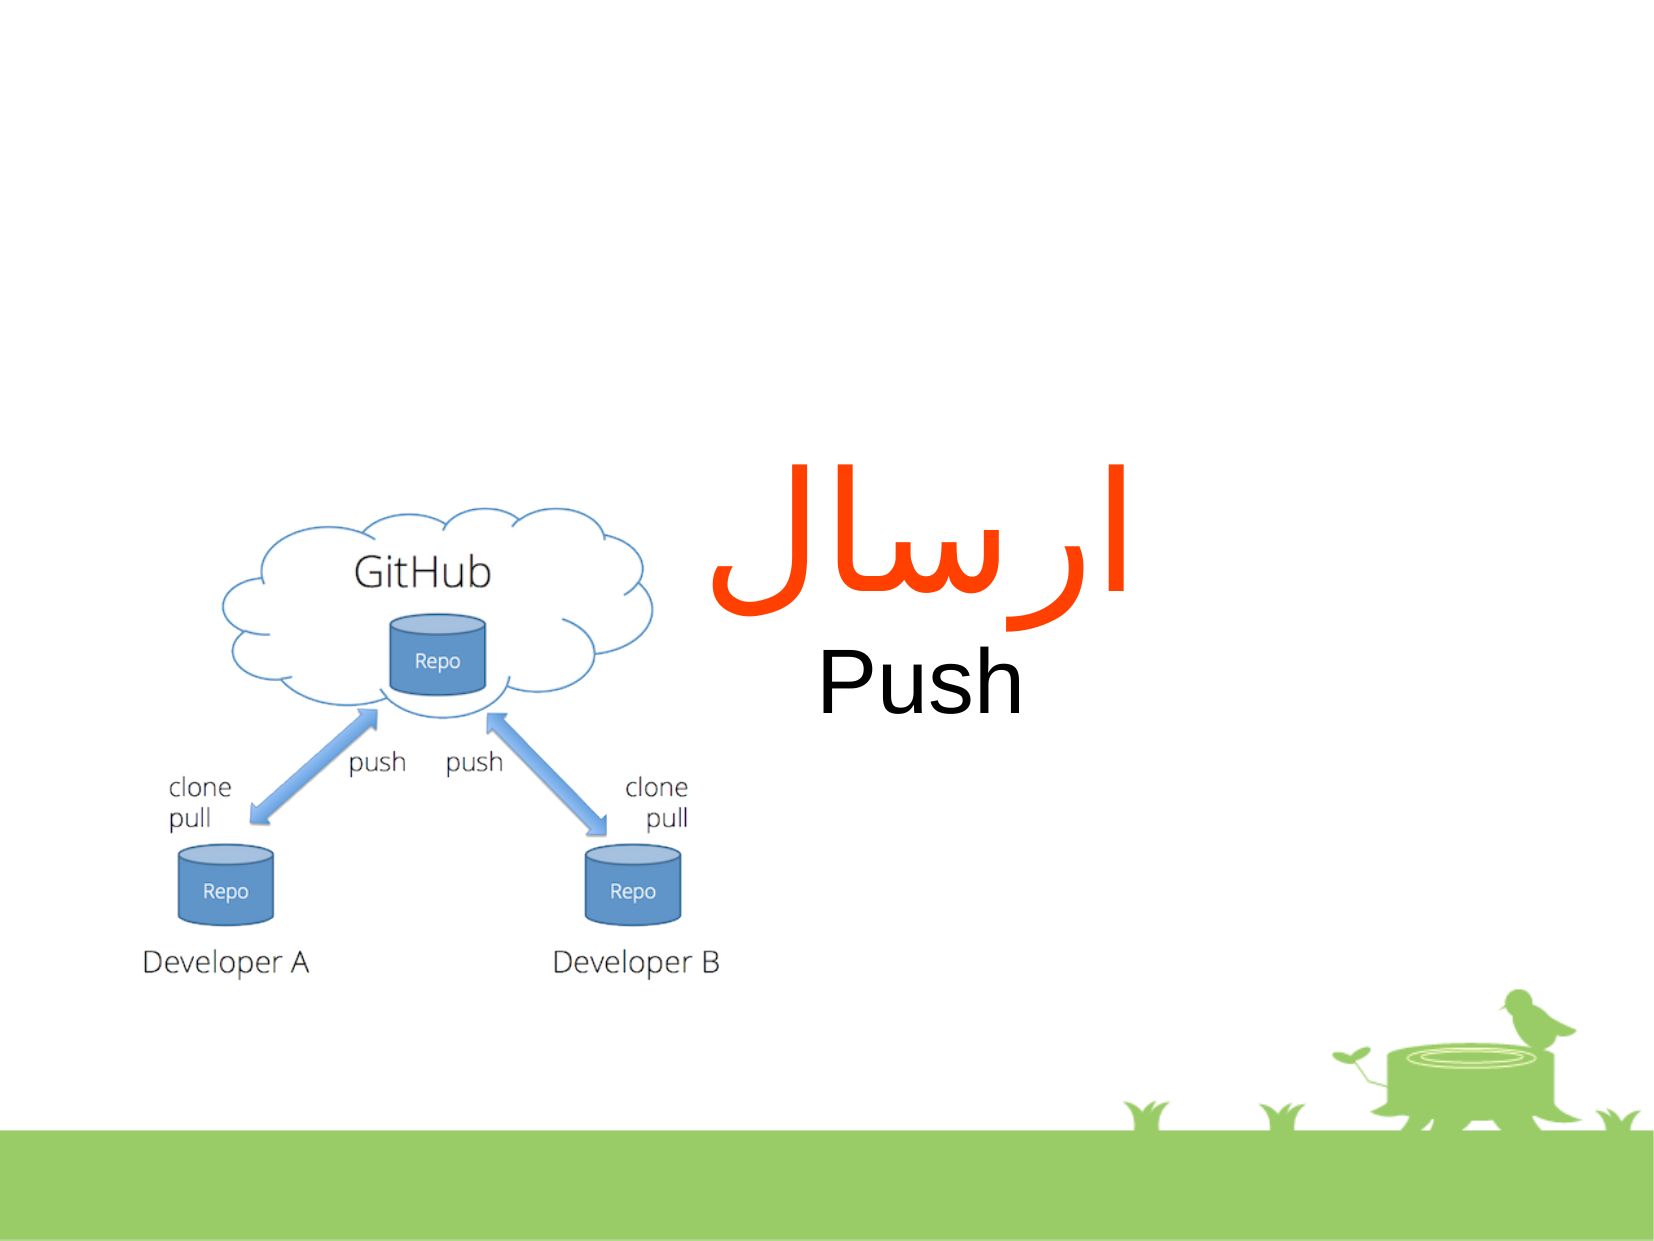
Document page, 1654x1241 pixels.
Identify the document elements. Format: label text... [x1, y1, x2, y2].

picture [0, 0, 1654, 1241]
title ارسال Push [176, 420, 1654, 750]
